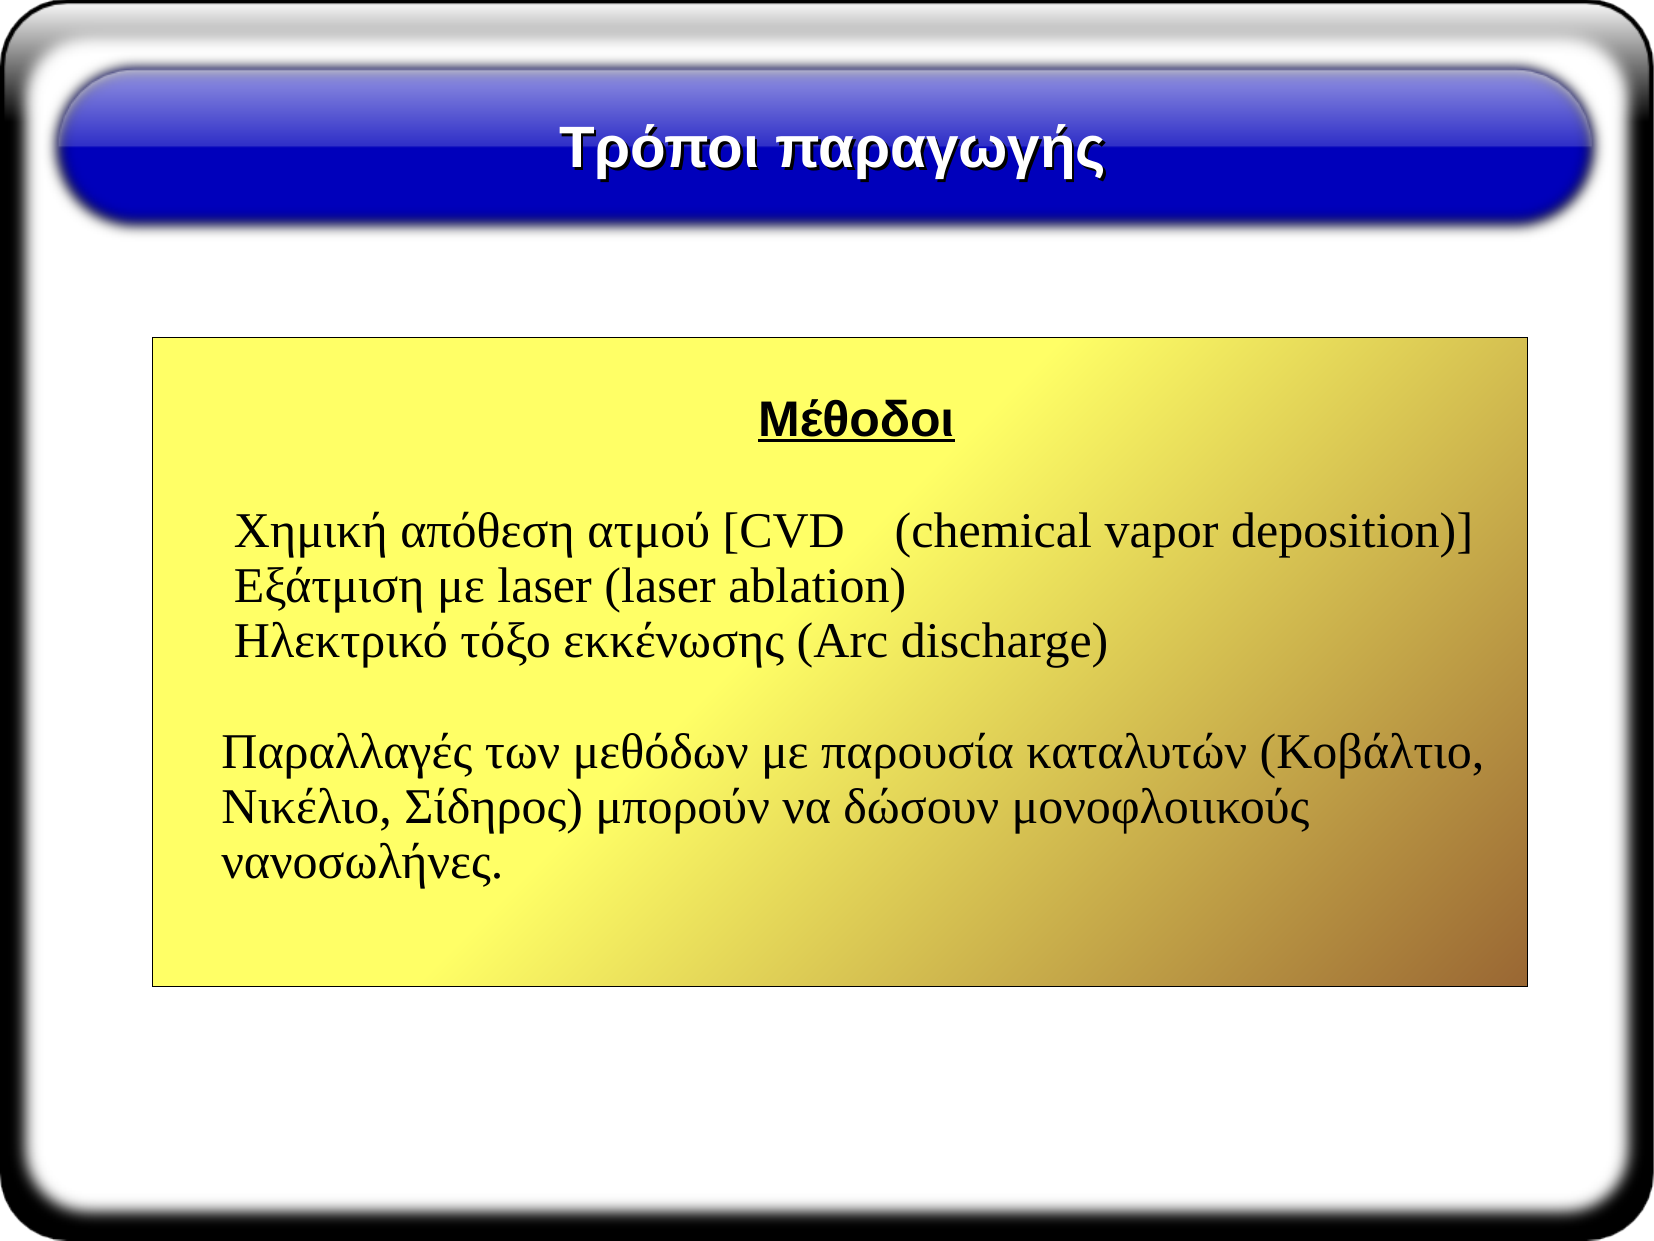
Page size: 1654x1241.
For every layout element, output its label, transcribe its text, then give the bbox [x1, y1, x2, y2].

text_box [152, 337, 1528, 987]
picture [0, 0, 1654, 1241]
text_box Μέθοδοι Χημική απόθεση ατμού [CVD (chemical vapor deposition)] Εξάτμιση με laser (laser ablation) Ηλεκτρικό τόξο εκκένωσης (Arc discharge) Παραλλαγές των μεθόδων με παρουσία καταλυτών (Κοβάλτιο, Νικέλιο, Σίδηρος) μπορούν να δώσουν μονοφλοιικούς νανοσωλήνες. [206, 383, 1506, 898]
title Τρόποι παραγωγής [88, 59, 1577, 237]
